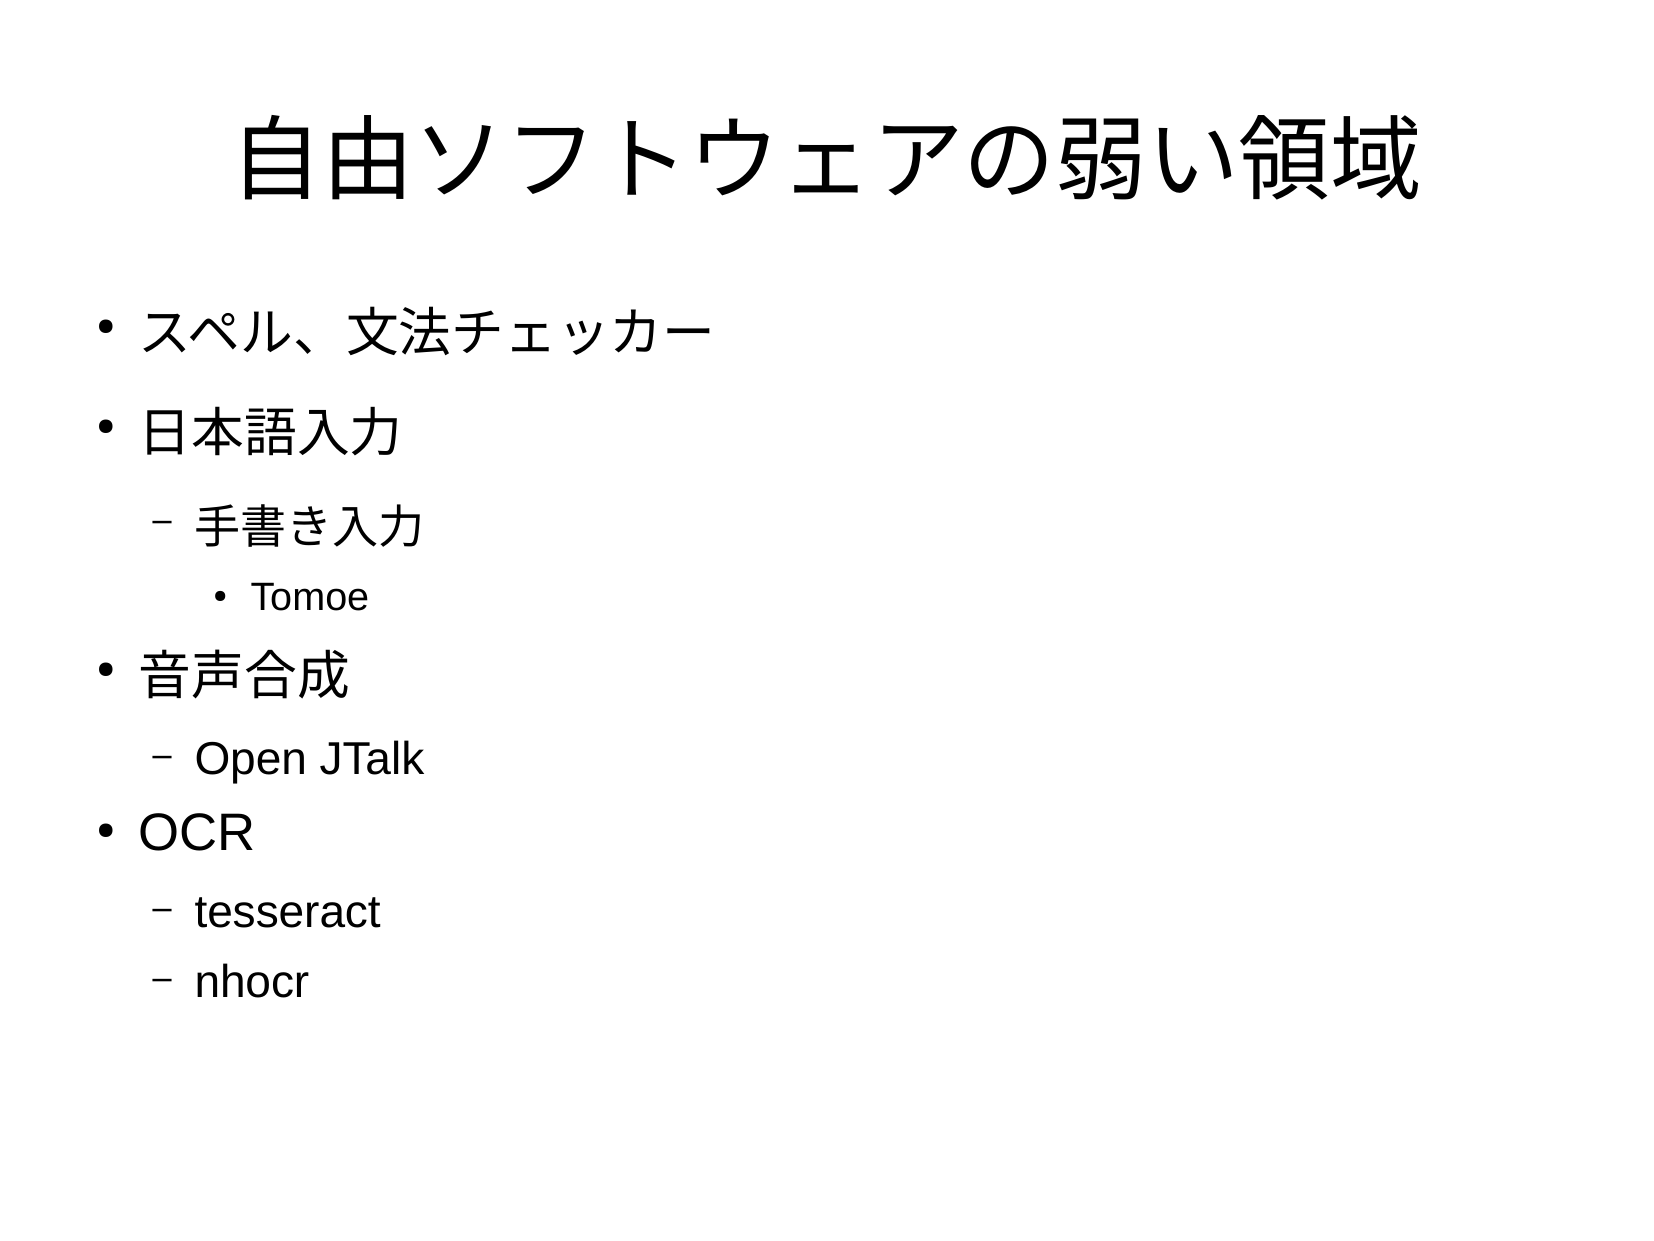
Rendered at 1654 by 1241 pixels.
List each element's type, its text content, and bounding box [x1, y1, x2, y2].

list スペル、文法チェッカー 日本語入力 手書き入力 Tomoe 音声合成 Open JTalk OCR tesseract nhocr [82, 290, 1538, 1010]
title 自由ソフトウェアの弱い領域 [82, 49, 1571, 257]
